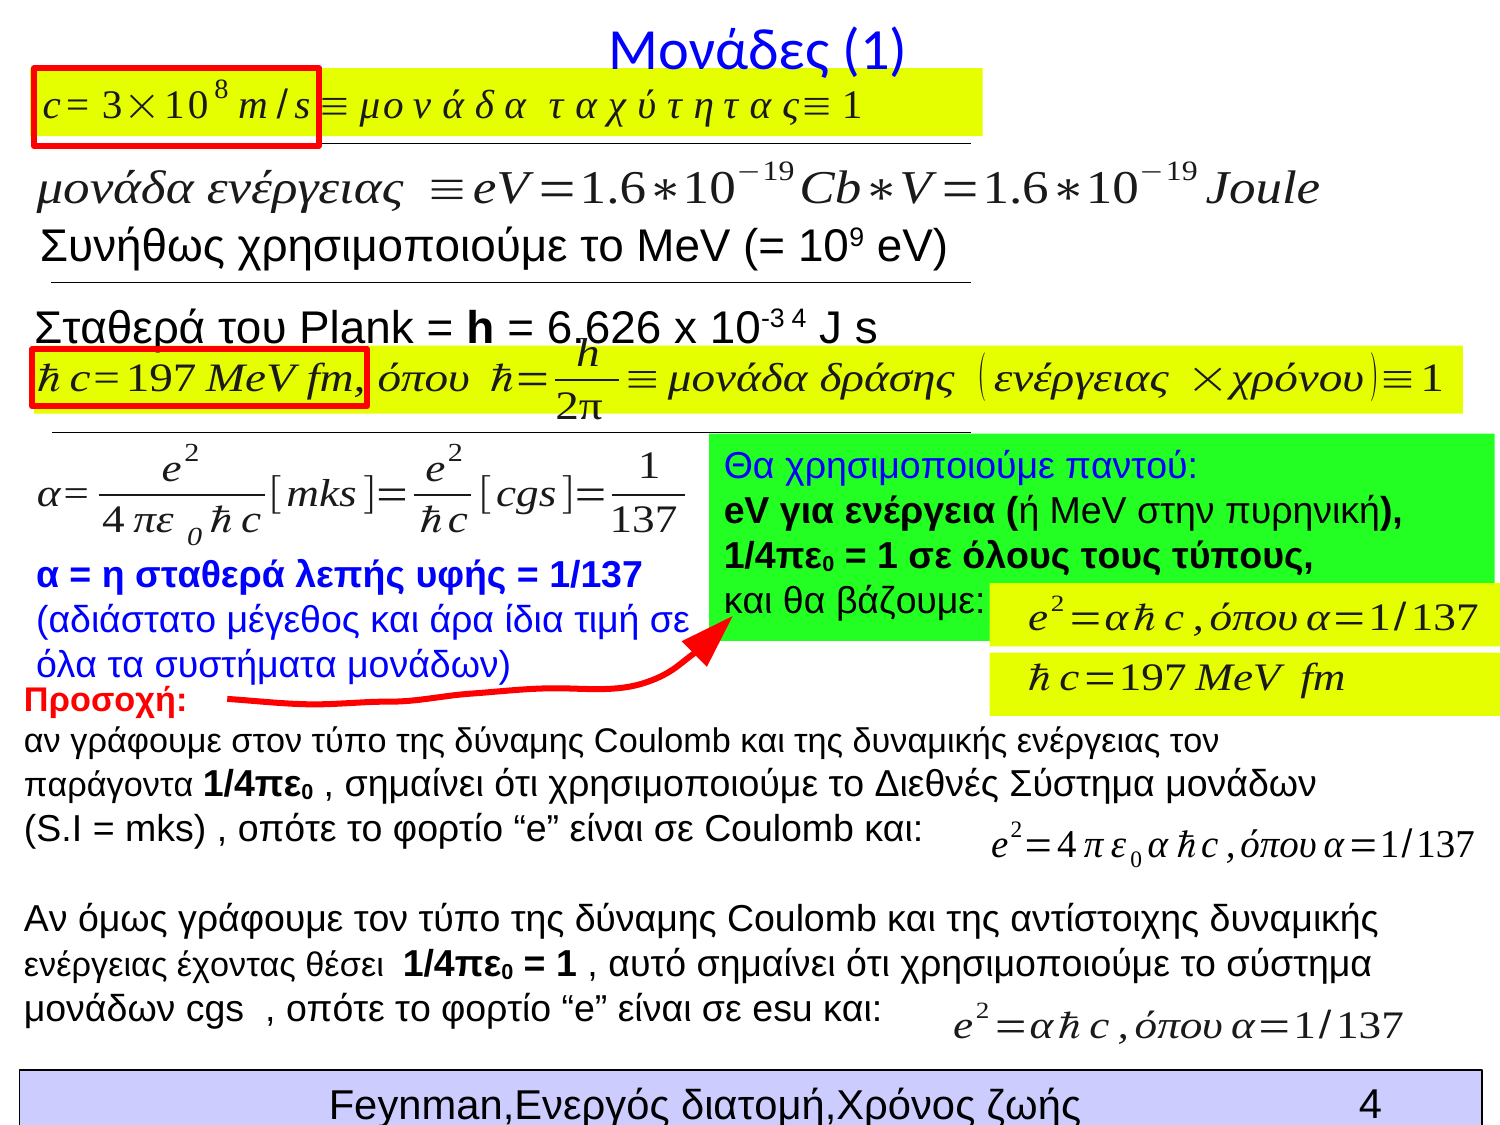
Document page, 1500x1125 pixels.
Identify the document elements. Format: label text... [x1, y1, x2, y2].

text_box [892, 92, 983, 137]
chart [20, 153, 1342, 218]
chart [981, 815, 1485, 872]
chart [941, 996, 1419, 1050]
text_box Θα χρησιμοποιούμε παντού: eV για ενέργεια (ή MeV στην πυρηνική), 1/4πε0 = 1 σε όλους τους τύπους, και θα βάζουμε: [709, 433, 1495, 641]
chart [1016, 589, 1494, 642]
text_box [989, 583, 1500, 647]
text_box Συνήθως χρησιμοποιούμε το MeV (= 109 eV) [25, 208, 1318, 279]
text_box α = η σταθερά λεπής υφής = 1/137 (αδιάστατο μέγεθος και άρα ίδια τιμή σε όλα τα συστήματα μονάδων) [21, 542, 736, 693]
text_box Σταθερά του Plank = h = 6.626 x 10-3 4 J s [35, 352, 364, 361]
text_box Προσοχή: αν γράφουμε στον τύπο της δύναμης Coulomb και της δυναμικής ενέργειας τον παράγοντα 1/4πε0 , σημαίνει ότι χρησιμοποιούμε το Διεθνές Σύστημα μονάδων (S.I = mks) , οπότε το φορτίο “e” είναι σε Coulomb και: Αν όμως γράφουμε τον τύπο της δύναμης Coulomb και της αντίστοιχης δυναμικής ενέργειας έχοντας θέσει 1/4πε0 = 1 , αυτό σημαίνει ότι χρησιμοποιούμε το σύστημα μονάδων cgs , οπότε το φορτίο “e” είναι σε esu και: [9, 669, 1500, 1062]
chart [1016, 653, 1363, 702]
chart [37, 73, 316, 139]
text_box Σταθερά του Plank = h = 6.626 x 10-3 4 J s [19, 290, 922, 361]
text_box [989, 652, 1500, 716]
chart [35, 361, 364, 403]
text_box [1459, 345, 1463, 414]
chart [322, 73, 892, 139]
chart [25, 437, 704, 542]
chart [25, 328, 1459, 433]
title Μονάδες (1) [26, 0, 1490, 92]
